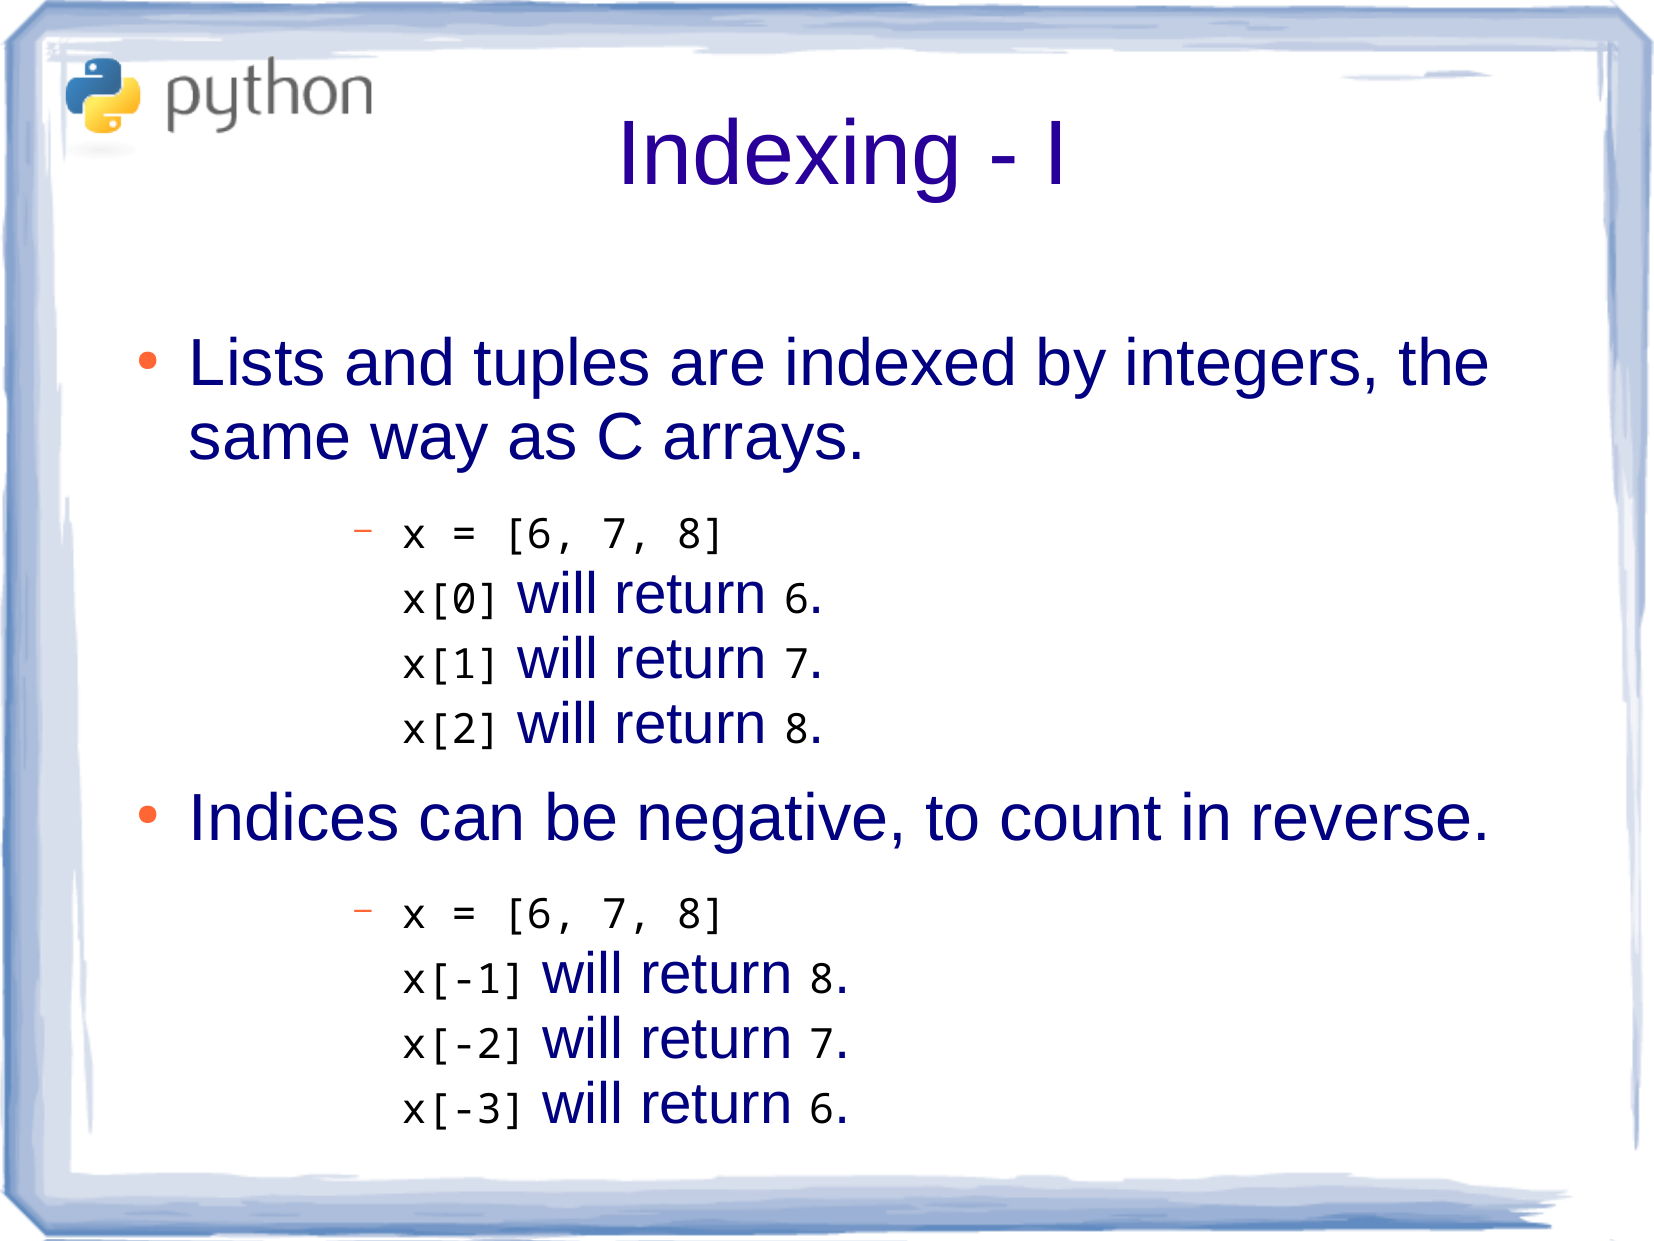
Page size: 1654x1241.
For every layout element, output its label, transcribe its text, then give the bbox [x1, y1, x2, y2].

list Lists and tuples are indexed by integers, the same way as C arrays. x = [6, 7, 8] x[0] will return 6. x[1] will return 7. x[2] will return 8. Indices can be negative, to count in reverse. x = [6, 7, 8] x[-1] will return 8. x[-2] will return 7. x[-3] will return 6. [118, 324, 1571, 1119]
title Indexing - I [82, 49, 1571, 257]
picture [0, 0, 1654, 1241]
